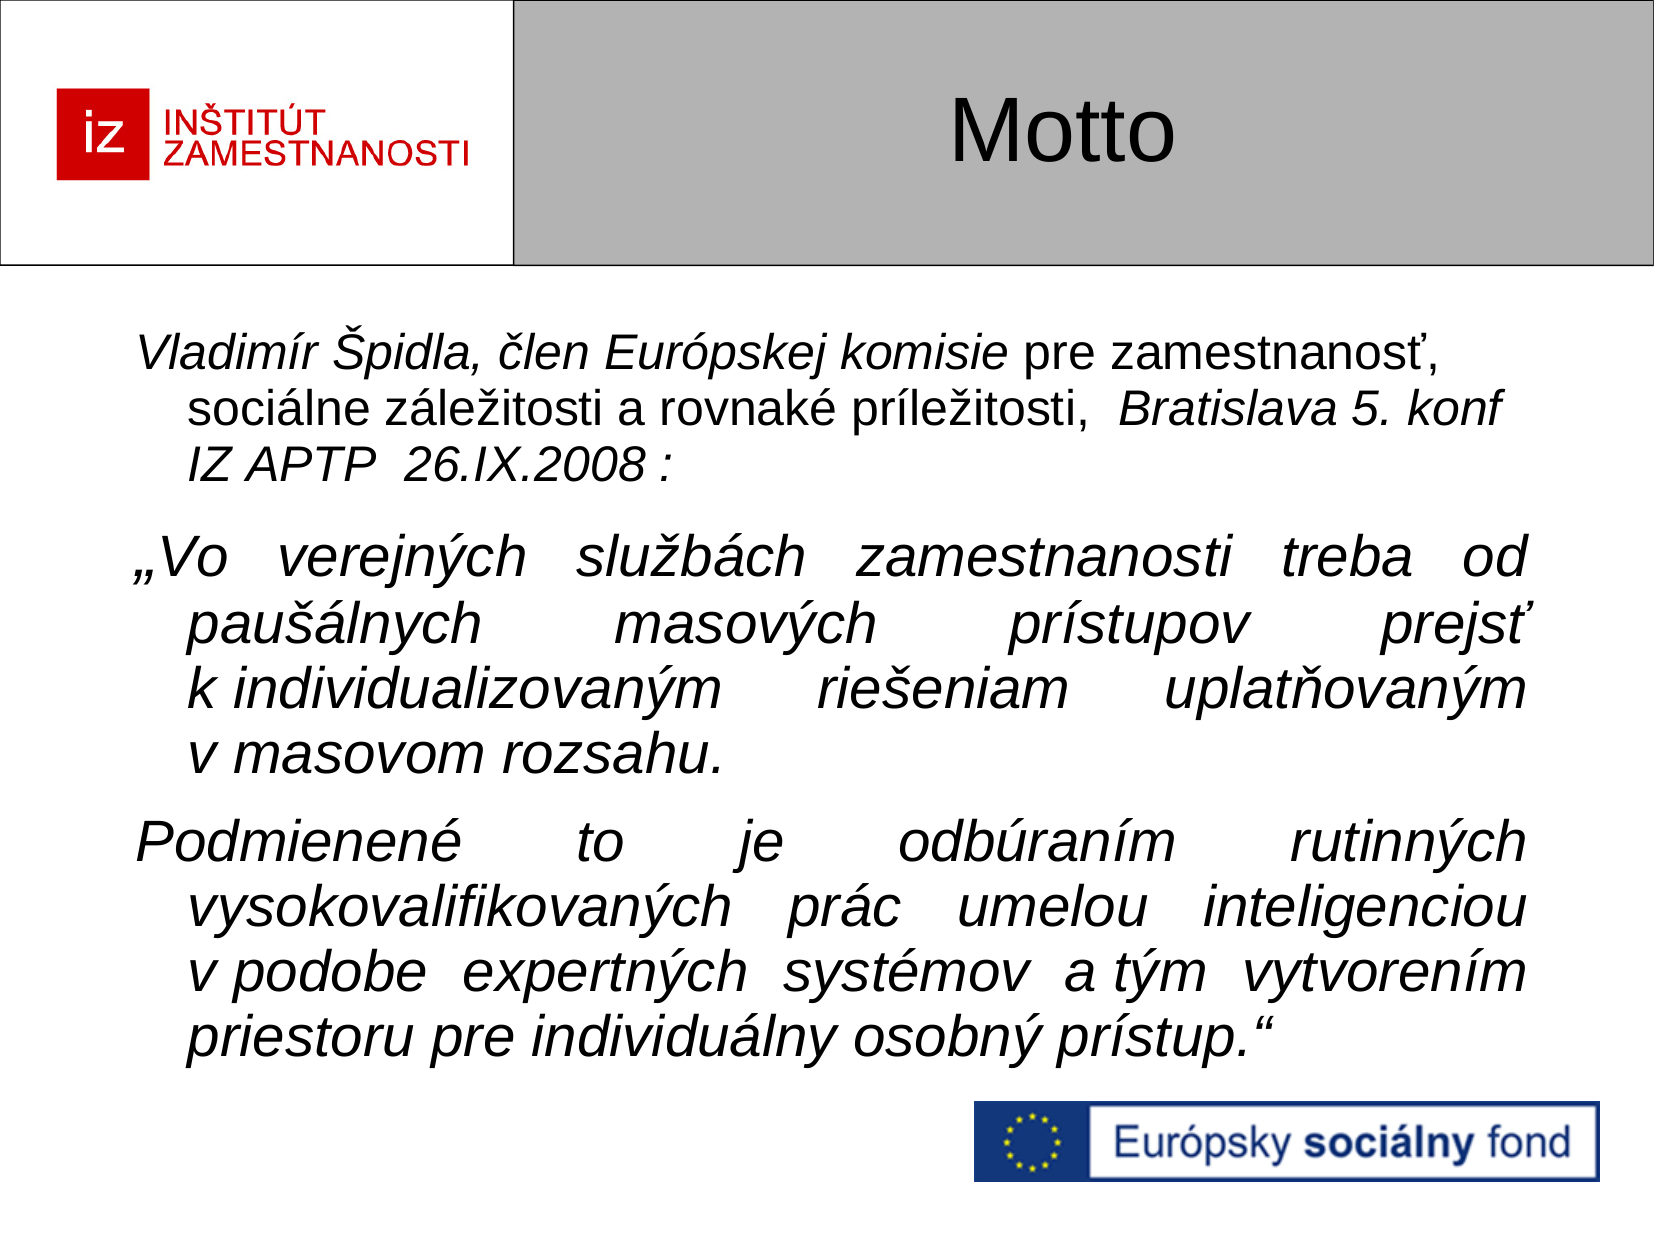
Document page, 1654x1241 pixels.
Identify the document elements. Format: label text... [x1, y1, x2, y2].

picture [974, 1101, 1600, 1182]
picture [5, 8, 512, 256]
list Vladimír Špidla, člen Európskej komisie pre zamestnanosť, sociálne záležitosti a rovnaké príležitosti, Bratislava 5. konf IZ APTP 26.IX.2008 : „Vo verejných službách zamestnanosti treba od paušálnych masových prístupov prejsť k individualizovaným riešeniam uplatňovaným v masovom rozsahu. Podmienené to je odbúraním rutinných vysokovalifikovaných prác umelou inteligenciou v podobe expertných systémov a tým vytvorením priestoru pre individuálny osobný prístup.“ [118, 324, 1530, 1122]
title Motto [560, 44, 1565, 237]
